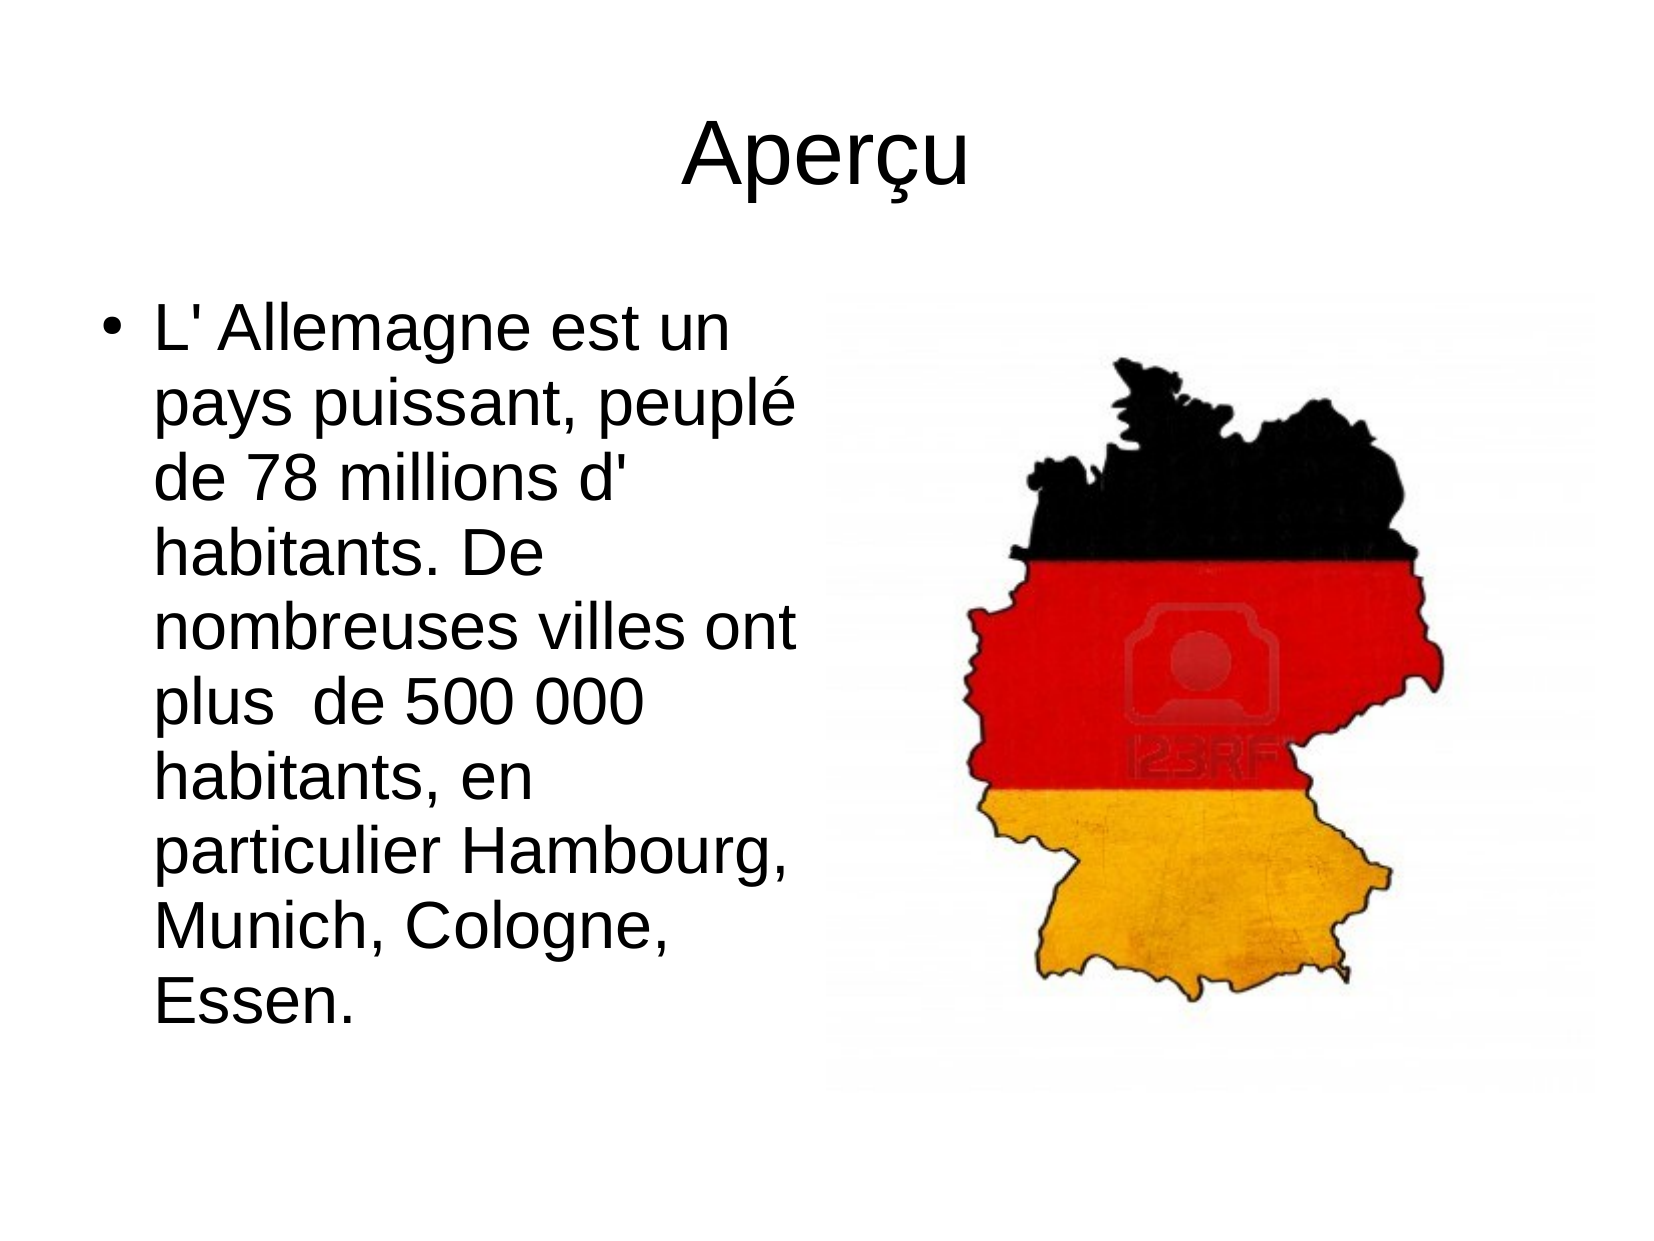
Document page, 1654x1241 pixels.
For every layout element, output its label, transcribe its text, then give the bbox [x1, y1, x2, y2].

list L' Allemagne est un pays puissant, peuplé de 78 millions d' habitants. De nombreuses villes ont plus de 500 000 habitants, en particulier Hambourg, Munich, Cologne, Essen. [82, 290, 809, 1109]
title Aperçu [82, 49, 1571, 257]
picture [826, 290, 1595, 1093]
